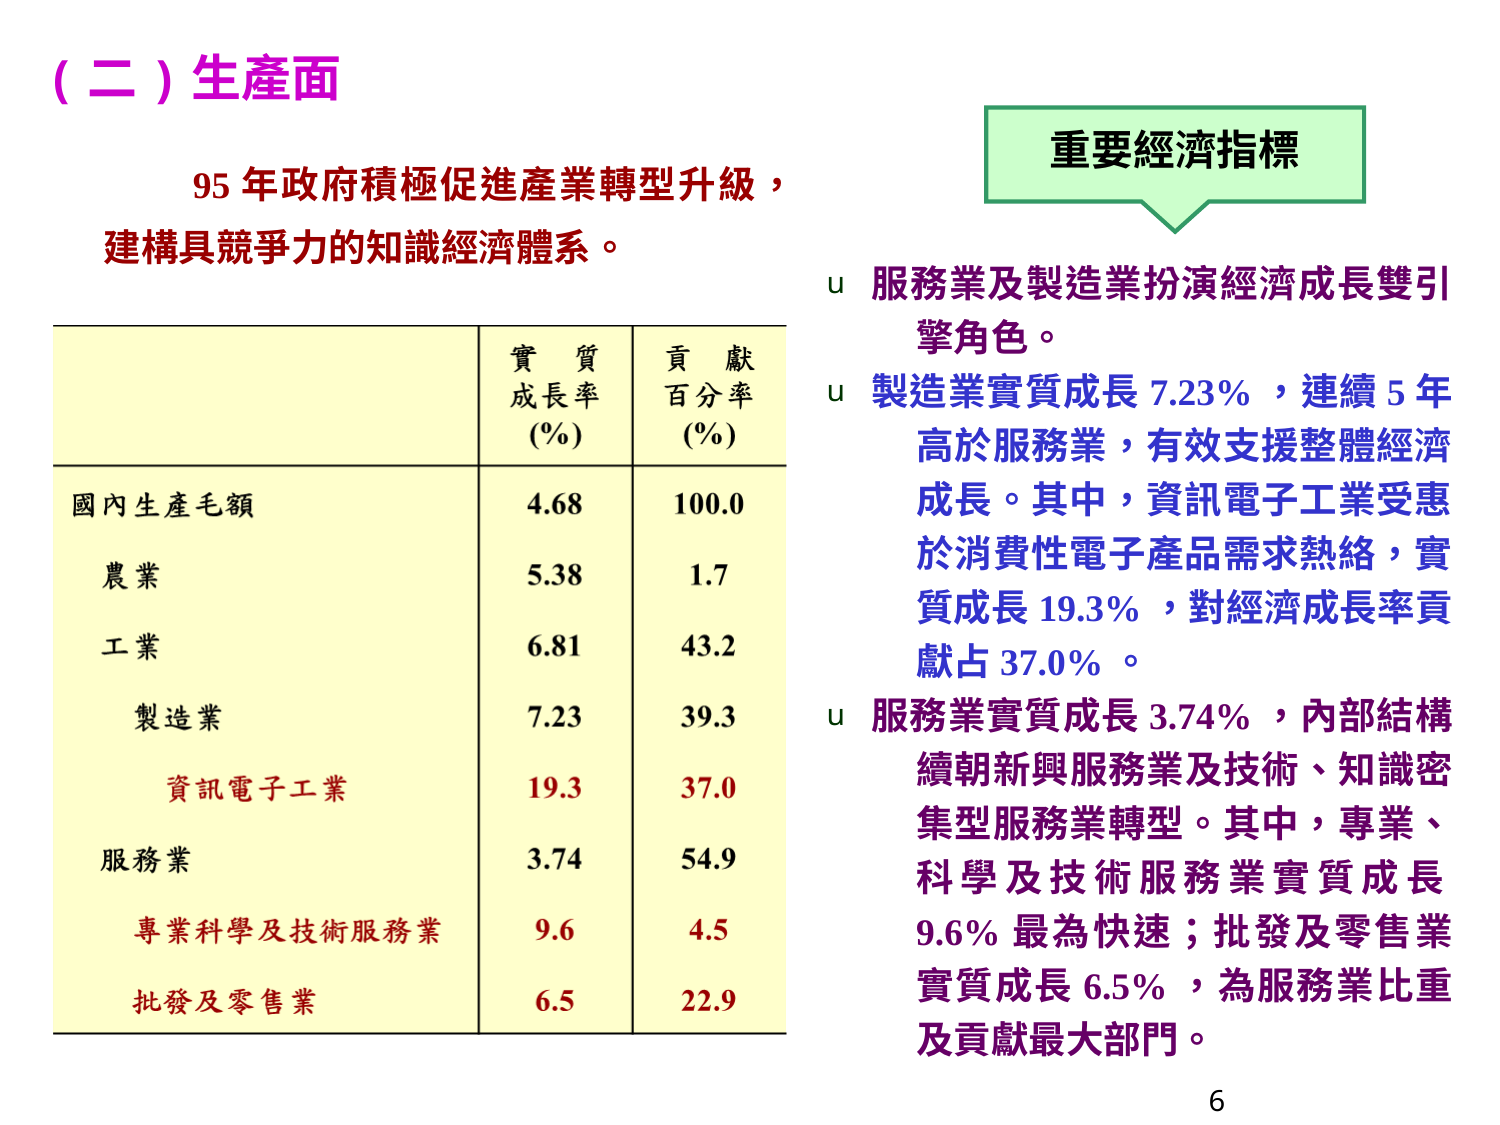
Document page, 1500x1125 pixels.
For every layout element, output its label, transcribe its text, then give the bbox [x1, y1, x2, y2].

text_box 服務業及製造業扮演經濟成長雙引擎角色。 製造業實質成長7.23%，連續5年高於服務業，有效支援整體經濟成長。其中，資訊電子工業受惠於消費性電子產品需求熱絡，實質成長19.3%，對經濟成長率貢獻占37.0%。 服務業實質成長3.74%，內部結構續朝新興服務業及技術、知識密集型服務業轉型。其中，專業、科學及技術服務業實質成長9.6%最為快速；批發及零售業實質成長6.5%，為服務業比重及貢獻最大部門。 [820, 243, 1459, 1044]
text_box 重要經濟指標 [986, 107, 1365, 232]
text_box [1193, 1054, 1500, 1125]
text_box (二)生產面 [30, 38, 963, 114]
picture [50, 325, 787, 1037]
text_box 95年政府積極促進產業轉型升級，建構具競爭力的知識經濟體系。 [88, 135, 774, 278]
